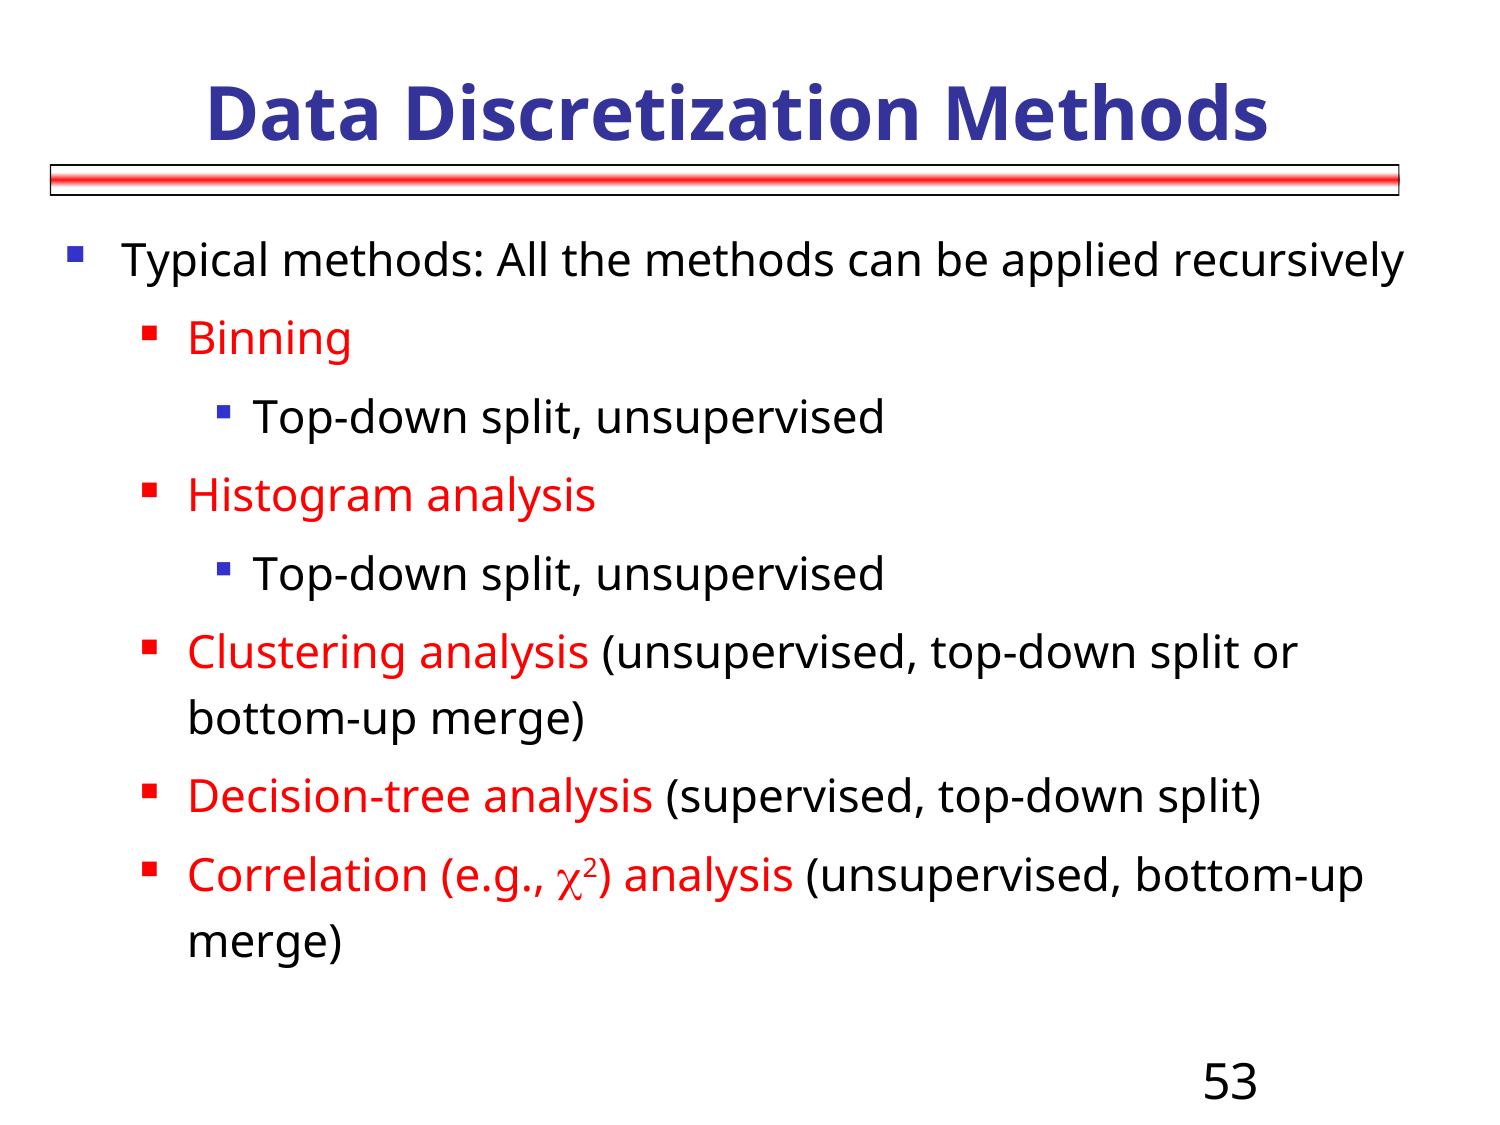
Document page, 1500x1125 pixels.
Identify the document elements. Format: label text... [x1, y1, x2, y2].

list Typical methods: All the methods can be applied recursively Binning Top-down split, unsupervised Histogram analysis Top-down split, unsupervised Clustering analysis (unsupervised, top-down split or bottom-up merge) Decision-tree analysis (supervised, top-down split) Correlation (e.g., 2) analysis (unsupervised, bottom-up merge) [50, 212, 1463, 1063]
text_box <number> [1187, 1062, 1500, 1125]
title Data Discretization Methods [0, 37, 1475, 163]
